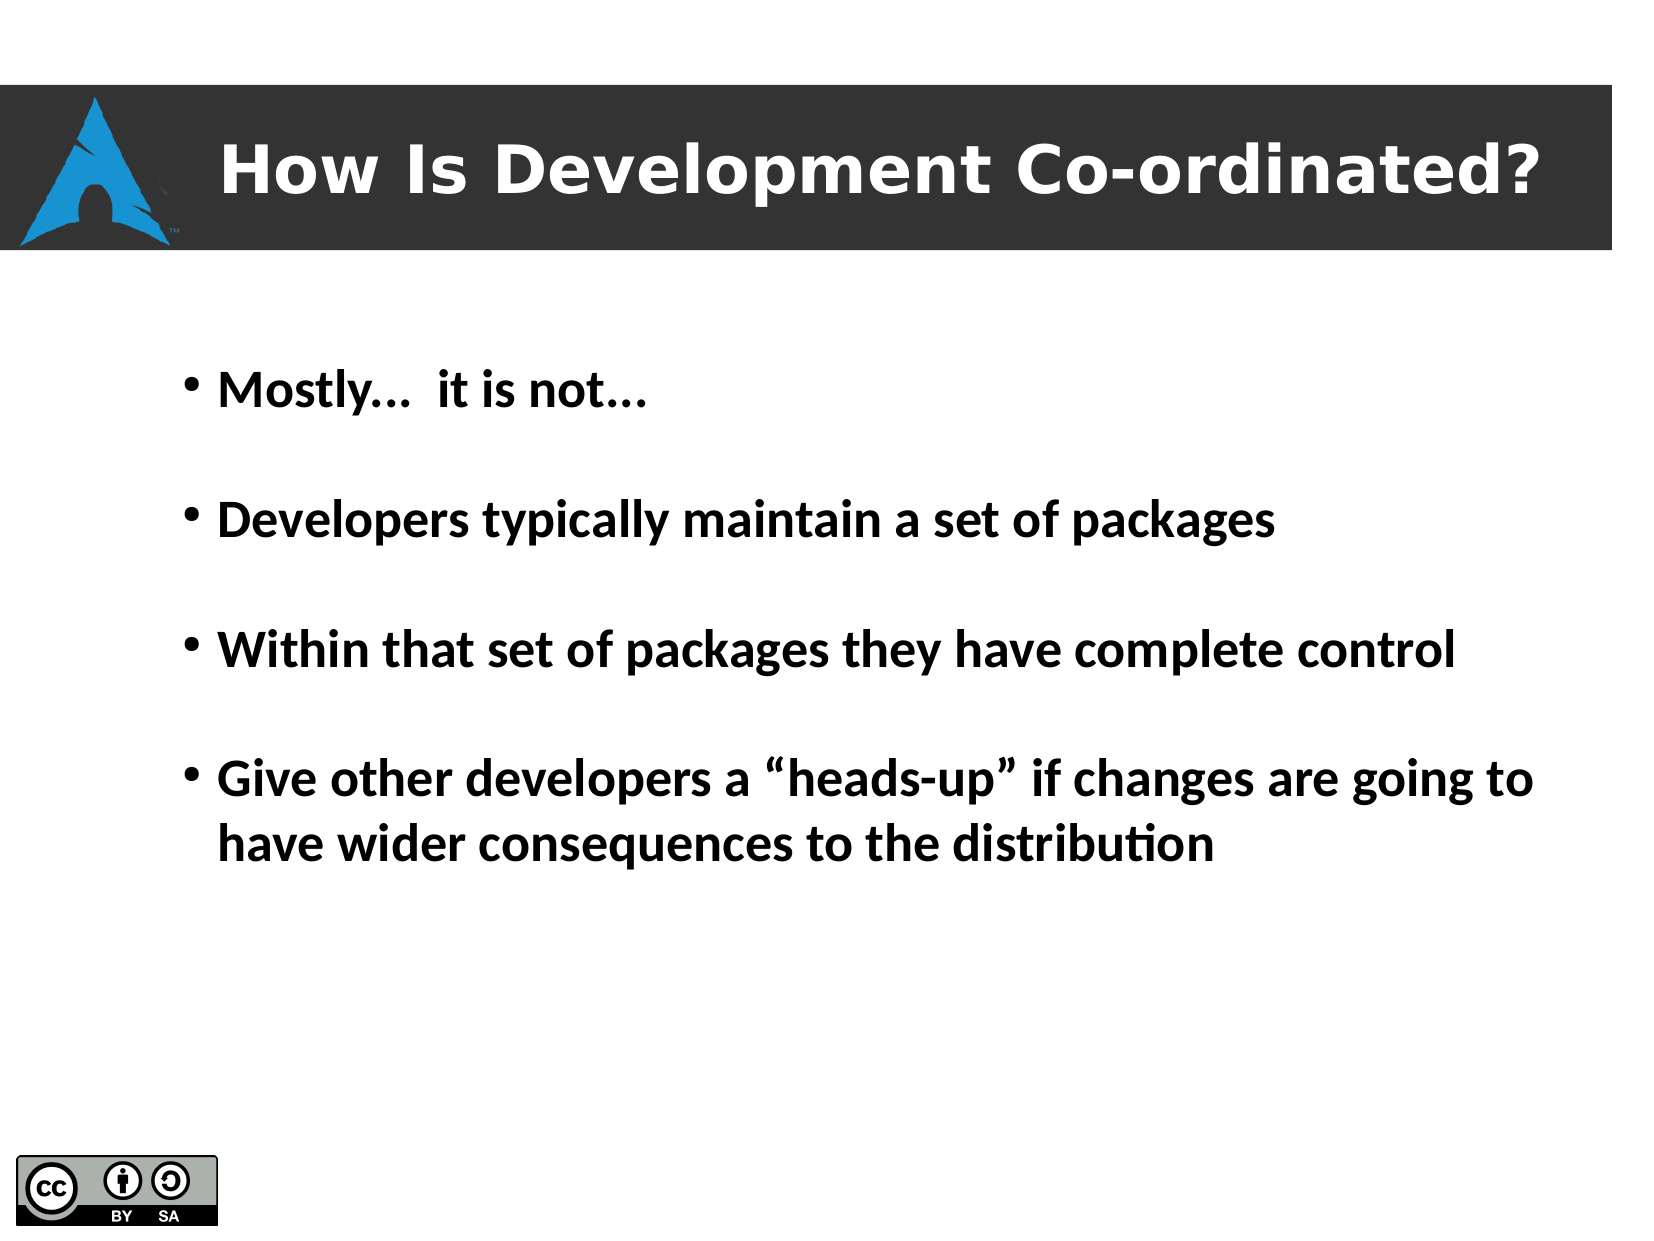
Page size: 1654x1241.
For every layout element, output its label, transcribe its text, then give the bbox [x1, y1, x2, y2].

picture [16, 1155, 218, 1227]
text_box Mostly... it is not... Developers typically maintain a set of packages Within that set of packages they have complete control Give other developers a “heads-up” if changes are going to have wider consequences to the distribution [167, 345, 1612, 1134]
picture [0, 81, 188, 260]
text_box How Is Development Co-ordinated? [188, 84, 1612, 250]
